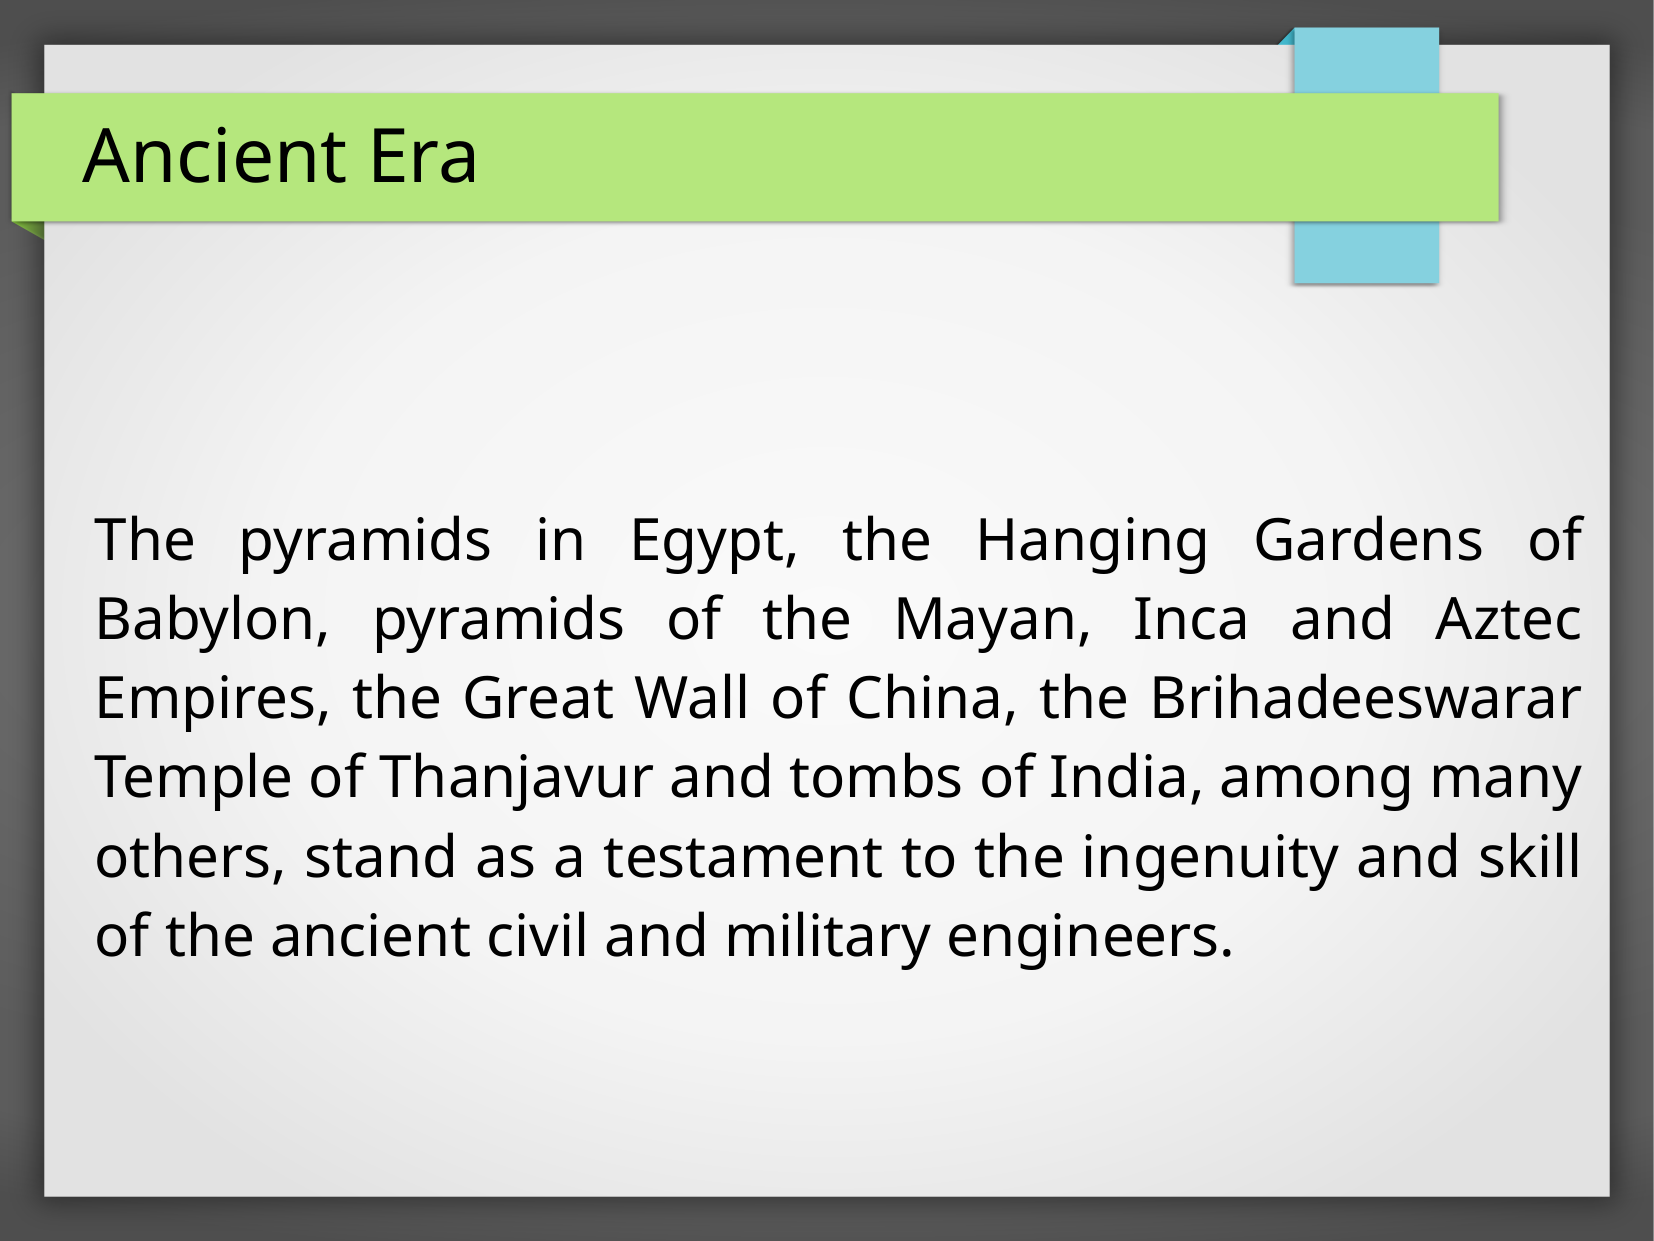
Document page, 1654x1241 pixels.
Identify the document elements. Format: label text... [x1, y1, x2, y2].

picture [0, 0, 1654, 1241]
subtitle The pyramids in Egypt, the Hanging Gardens of Babylon, pyramids of the Mayan, Inca and Aztec Empires, the Great Wall of China, the Brihadeeswarar Temple of Thanjavur and tombs of India, among many others, stand as a testament to the ingenuity and skill of the ancient civil and military engineers. [94, 289, 1583, 1241]
title Ancient Era [82, 78, 1264, 229]
